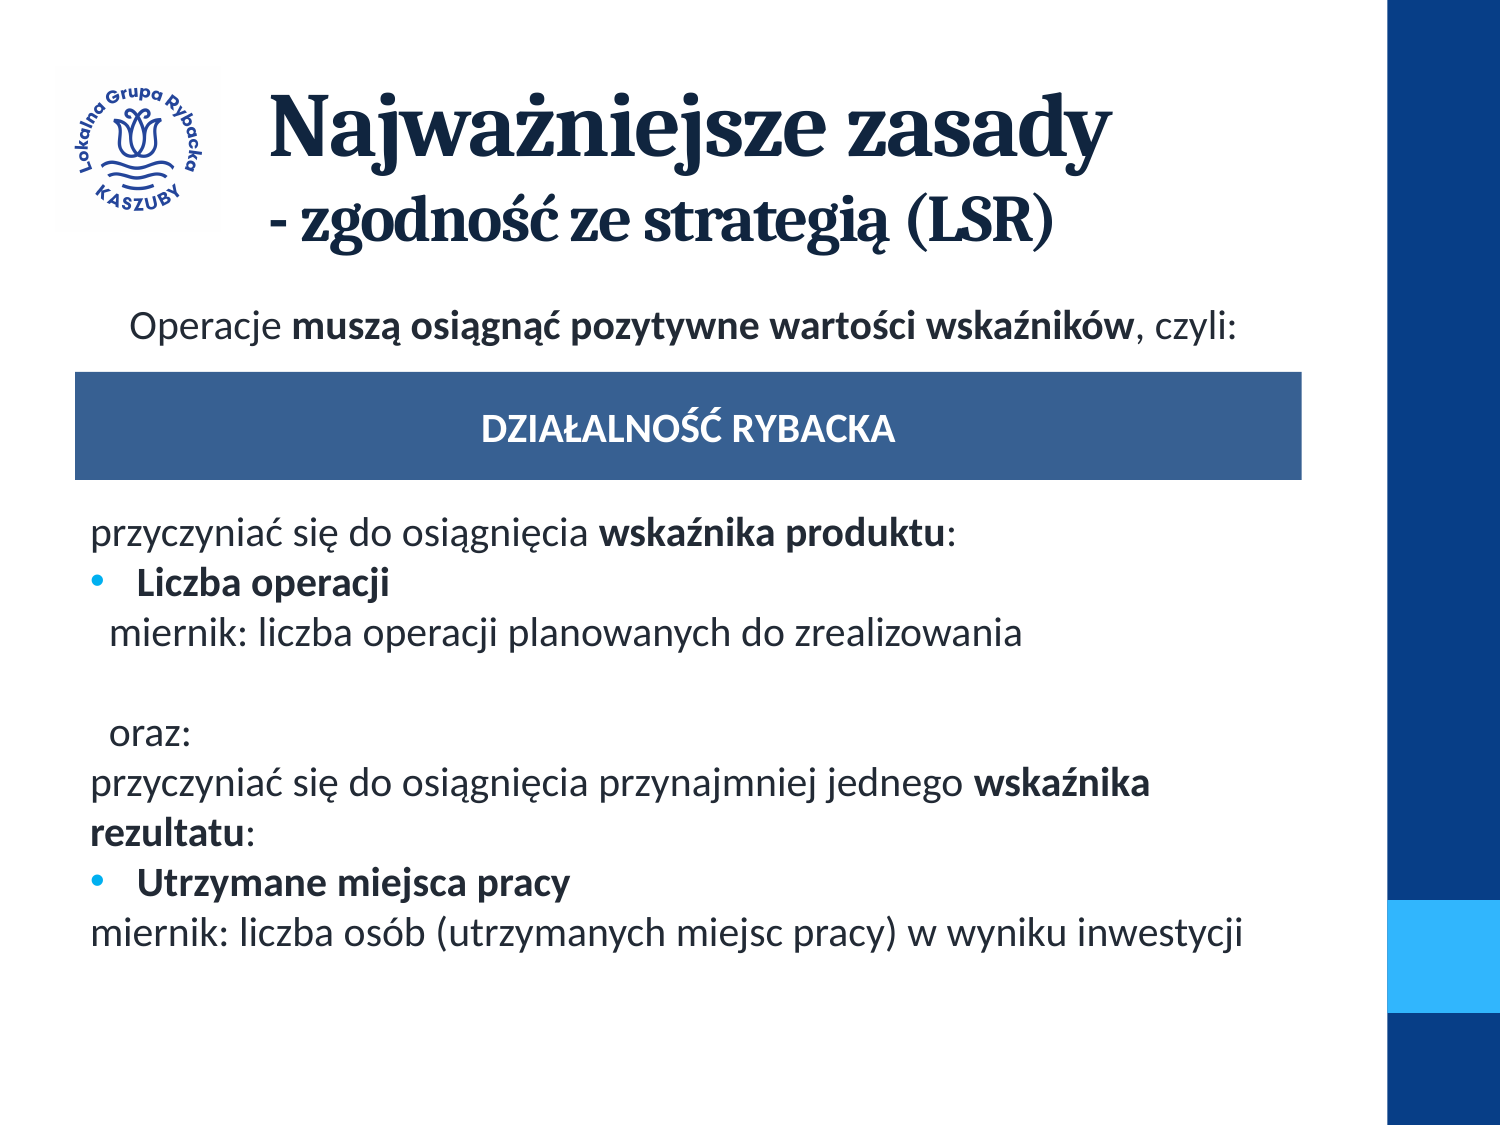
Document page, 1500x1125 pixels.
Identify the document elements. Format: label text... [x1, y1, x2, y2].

text_box przyczyniać się do osiągnięcia wskaźnika produktu: Liczba operacji miernik: liczba operacji planowanych do zrealizowania oraz: przyczyniać się do osiągnięcia przynajmniej jednego wskaźnika rezultatu: Utrzymane miejsca pracy miernik: liczba osób (utrzymanych miejsc pracy) w wyniku inwestycji [75, 497, 1302, 1000]
picture [55, 66, 221, 232]
list Operacje muszą osiągnąć pozytywne wartości wskaźników, czyli: [76, 290, 1302, 371]
title Najważniejsze zasady - zgodność ze strategią (LSR) [253, 30, 1326, 289]
text_box DZIAŁALNOŚĆ RYBACKA [75, 371, 1302, 480]
